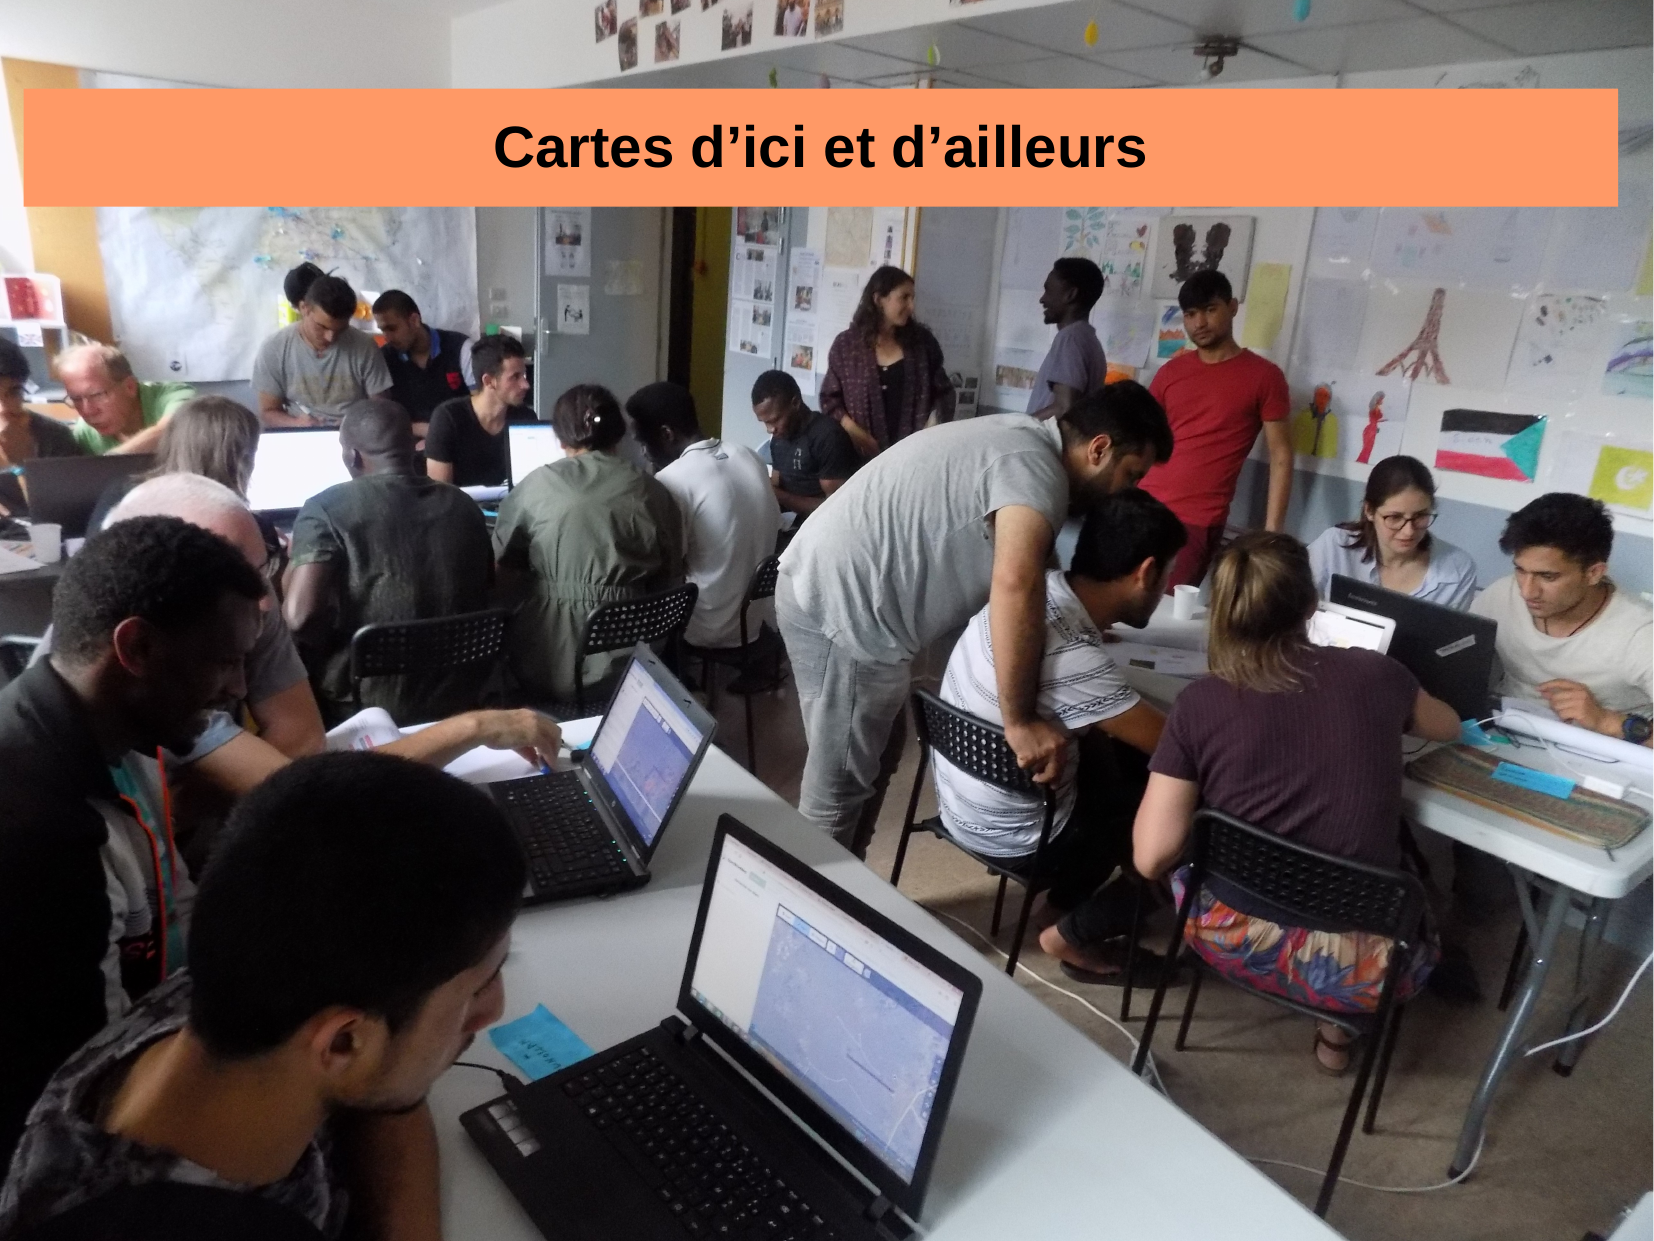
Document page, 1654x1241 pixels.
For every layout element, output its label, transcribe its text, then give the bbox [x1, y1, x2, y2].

picture [0, 0, 1654, 1241]
text_box Cartes d’ici et d’ailleurs [23, 88, 1619, 207]
